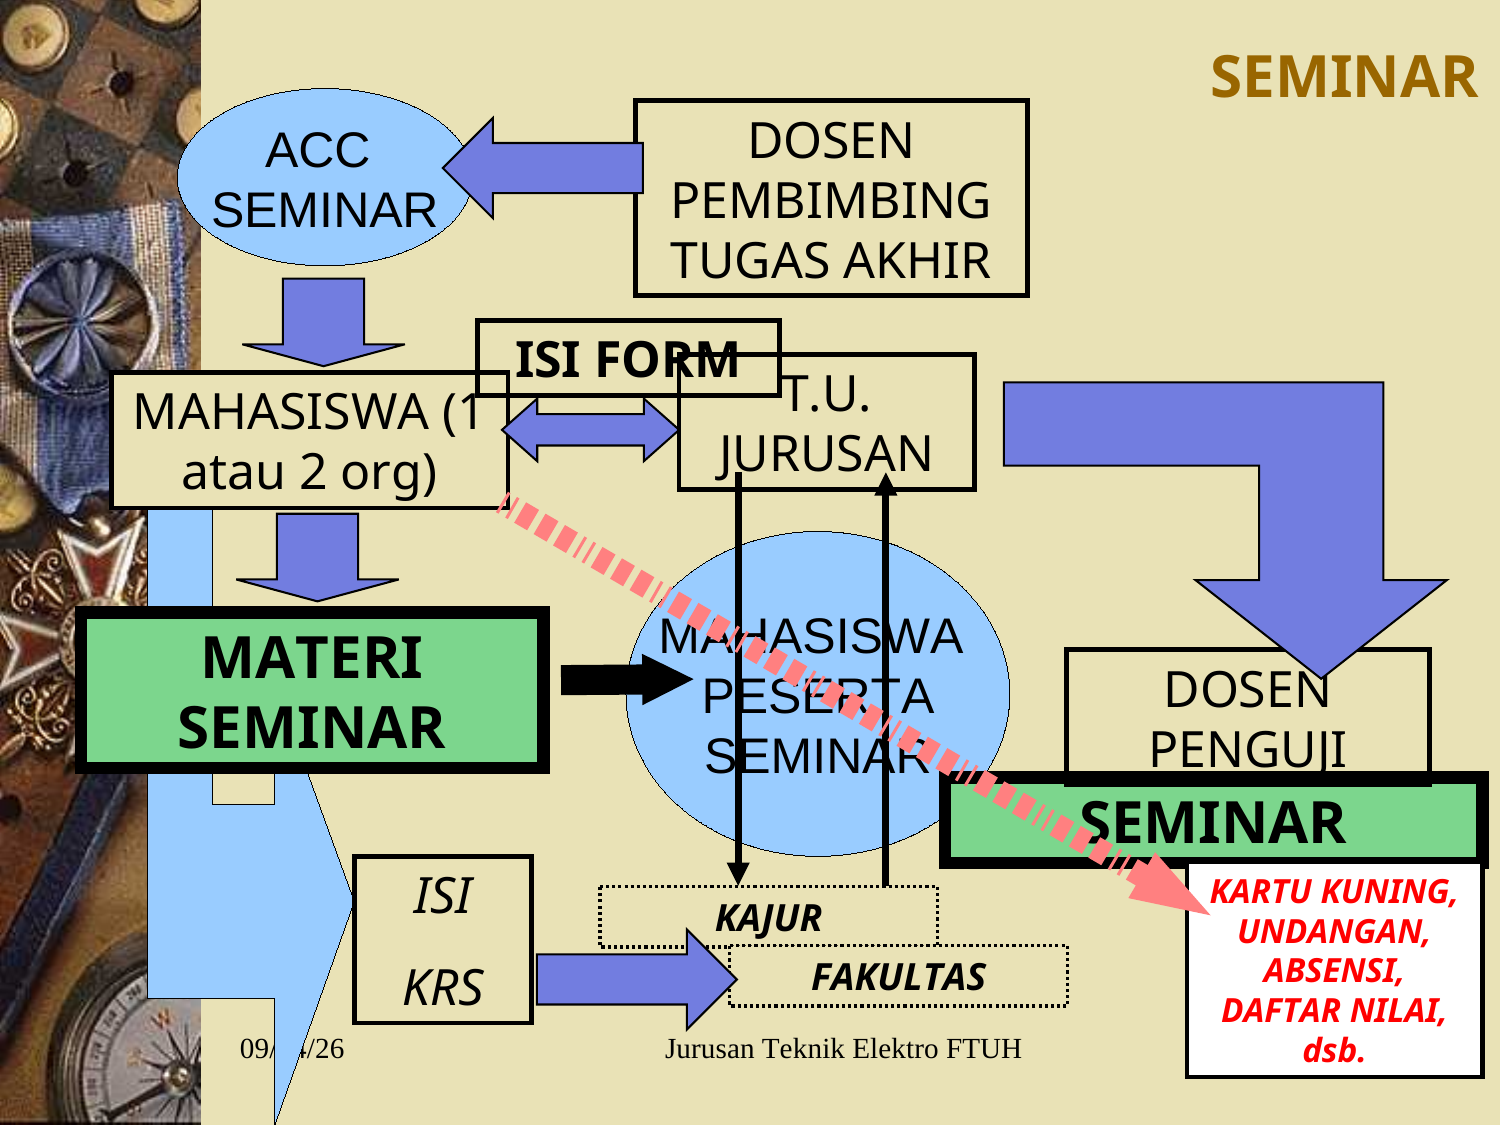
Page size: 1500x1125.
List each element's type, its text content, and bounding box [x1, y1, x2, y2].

text_box KARTU KUNING, UNDANGAN, ABSENSI, DAFTAR NILAI, dsb. [1187, 862, 1483, 1078]
text_box [236, 513, 399, 602]
text_box T.U. JURUSAN [679, 354, 975, 490]
text_box SEMINAR [944, 777, 1483, 864]
text_box [147, 508, 213, 612]
text_box [1003, 382, 1447, 679]
picture [0, 0, 201, 1125]
text_box MAHASISWA PESERTA SEMINAR [742, 531, 882, 857]
text_box [442, 118, 643, 219]
text_box [147, 768, 354, 1125]
text_box ACC SEMINAR [177, 88, 470, 266]
text_box MATERI SEMINAR [80, 612, 544, 768]
text_box MAHASISWA PESERTA SEMINAR [889, 543, 1010, 845]
text_box [536, 929, 737, 1030]
text_box KAJUR [599, 886, 938, 947]
text_box [501, 398, 679, 462]
text_box FAKULTAS [729, 945, 1068, 1007]
text_box DOSEN PEMBIMBING TUGAS AKHIR [635, 100, 1028, 296]
text_box MAHASISWA PESERTA SEMINAR [626, 547, 735, 841]
text_box [242, 278, 405, 367]
text_box DOSEN PENGUJI [1066, 649, 1430, 786]
title SEMINAR [776, 12, 1495, 138]
text_box MAHASISWA (1 atau 2 org) [111, 372, 508, 508]
text_box ISI KRS [354, 856, 532, 1024]
text_box ISI FORM [477, 320, 780, 396]
